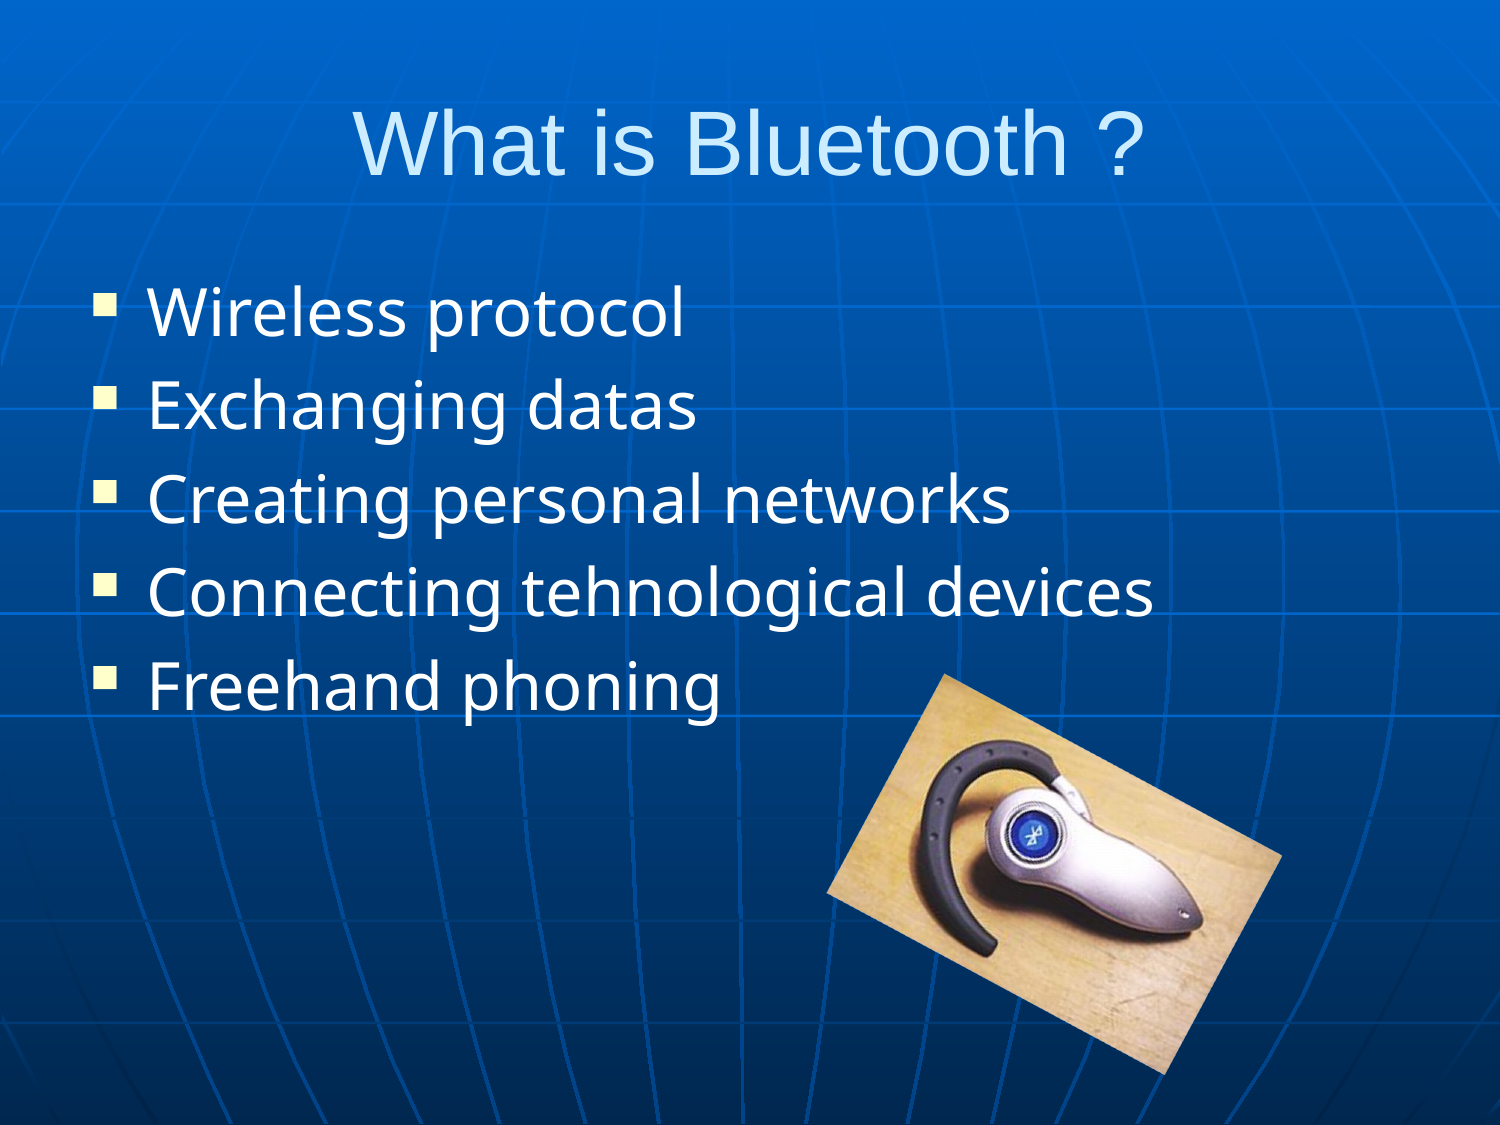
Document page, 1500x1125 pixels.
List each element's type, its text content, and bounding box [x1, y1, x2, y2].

title What is Bluetooth ? [75, 45, 1425, 233]
picture [826, 674, 1282, 1075]
list Wireless protocol Exchanging datas Creating personal networks Connecting tehnological devices Freehand phoning [75, 262, 1425, 1006]
